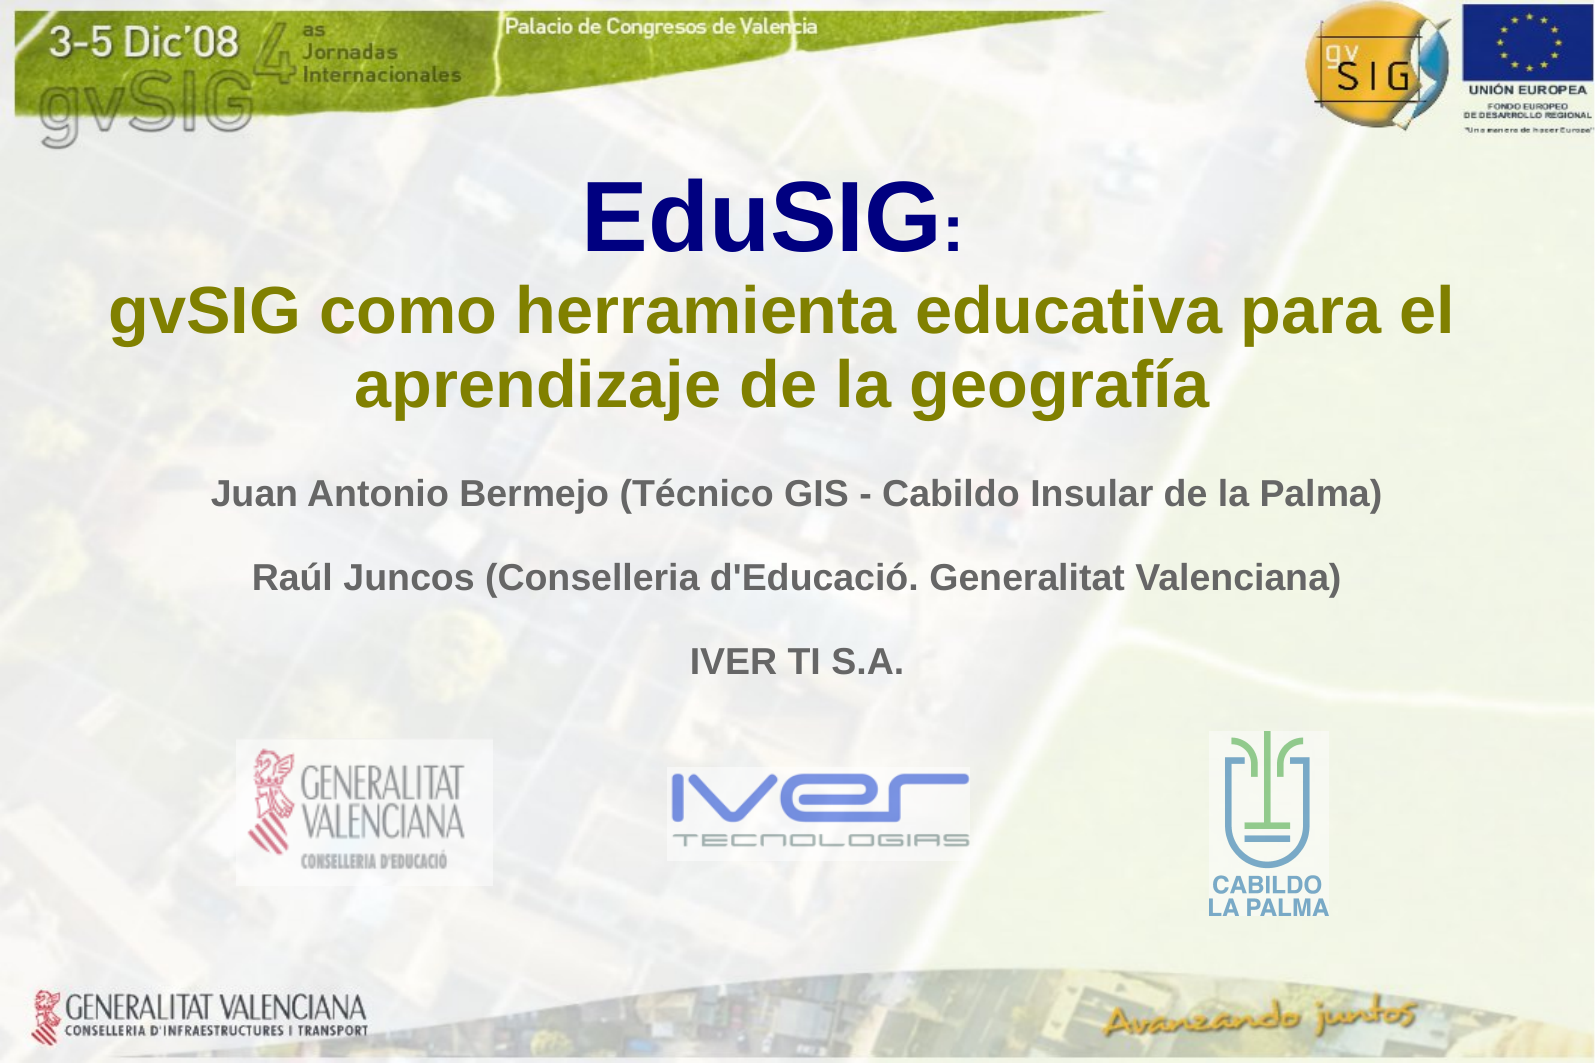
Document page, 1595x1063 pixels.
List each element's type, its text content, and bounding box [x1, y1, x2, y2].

picture [0, 0, 1595, 1063]
text_box EduSIG: gvSIG como herramienta educativa para el aprendizaje de la geografía [59, 153, 1506, 430]
text_box Juan Antonio Bermejo (Técnico GIS - Cabildo Insular de la Palma) Raúl Juncos (Conselleria d'Educació. Generalitat Valenciana) IVER TI S.A. [177, 465, 1418, 739]
